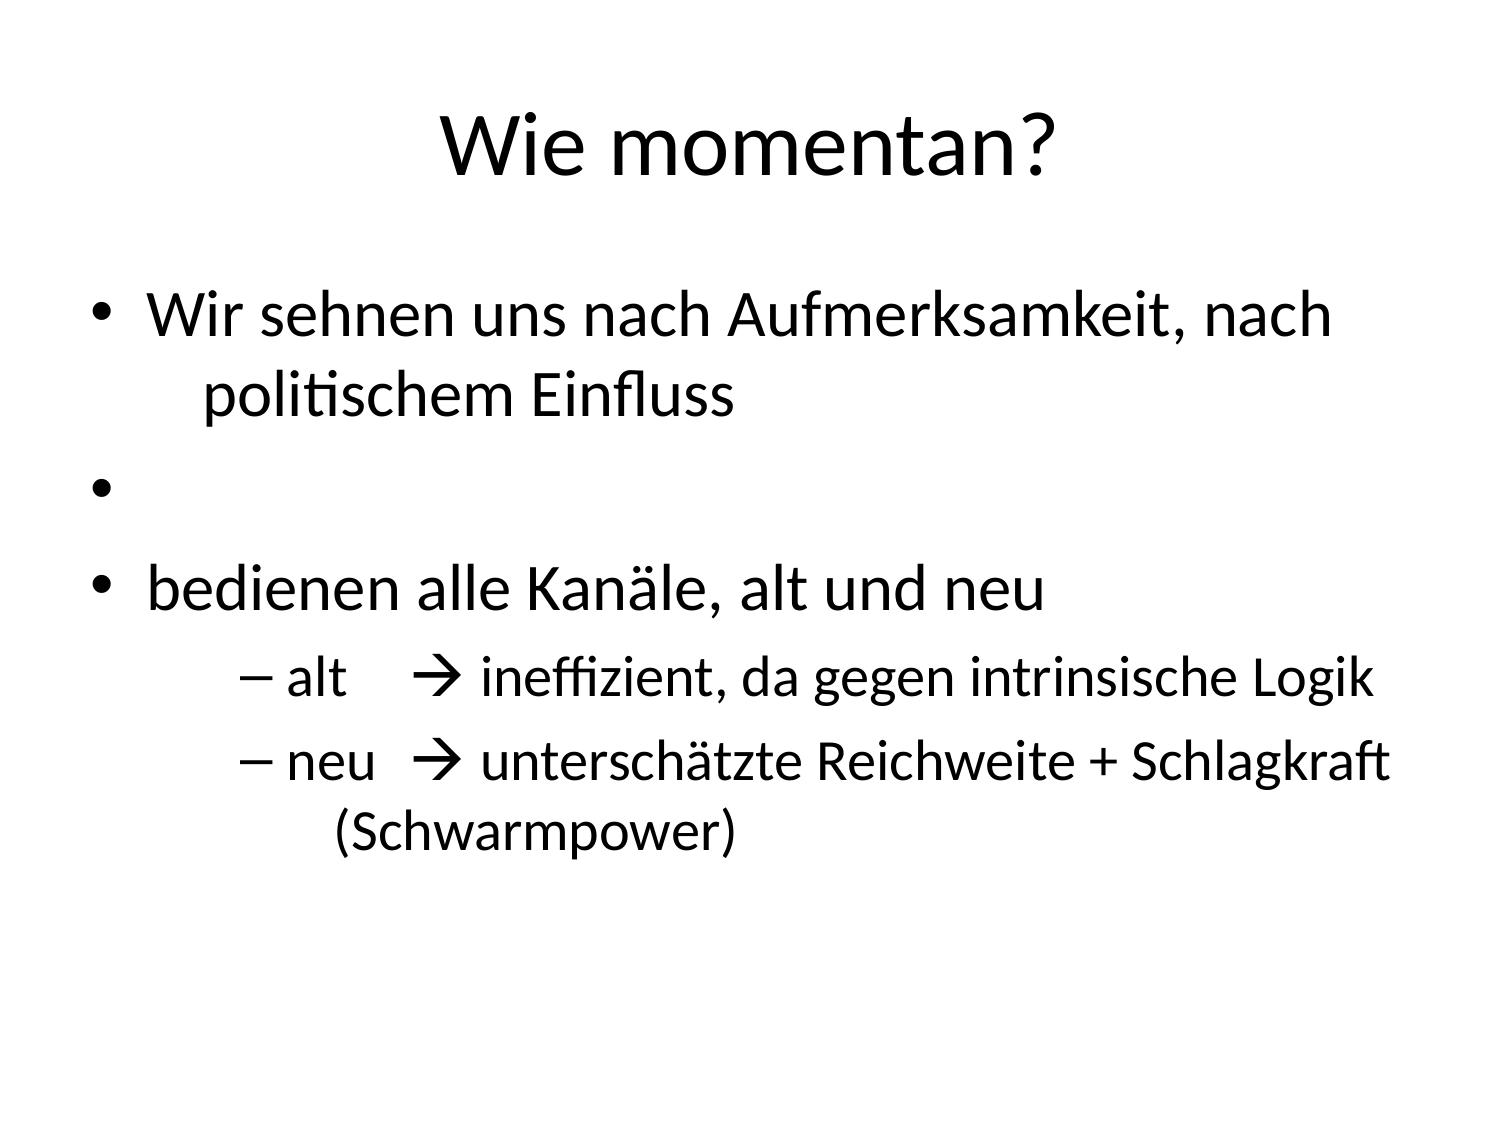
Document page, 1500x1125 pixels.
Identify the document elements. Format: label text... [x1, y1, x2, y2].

title Wie momentan? [75, 45, 1426, 233]
list Wir sehnen uns nach Aufmerksamkeit, nach politischem Einfluss bedienen alle Kanäle, alt und neu alt  ineffizient, da gegen intrinsische Logik neu  unterschätzte Reichweite + Schlagkraft (Schwarmpower) [75, 262, 1426, 1005]
